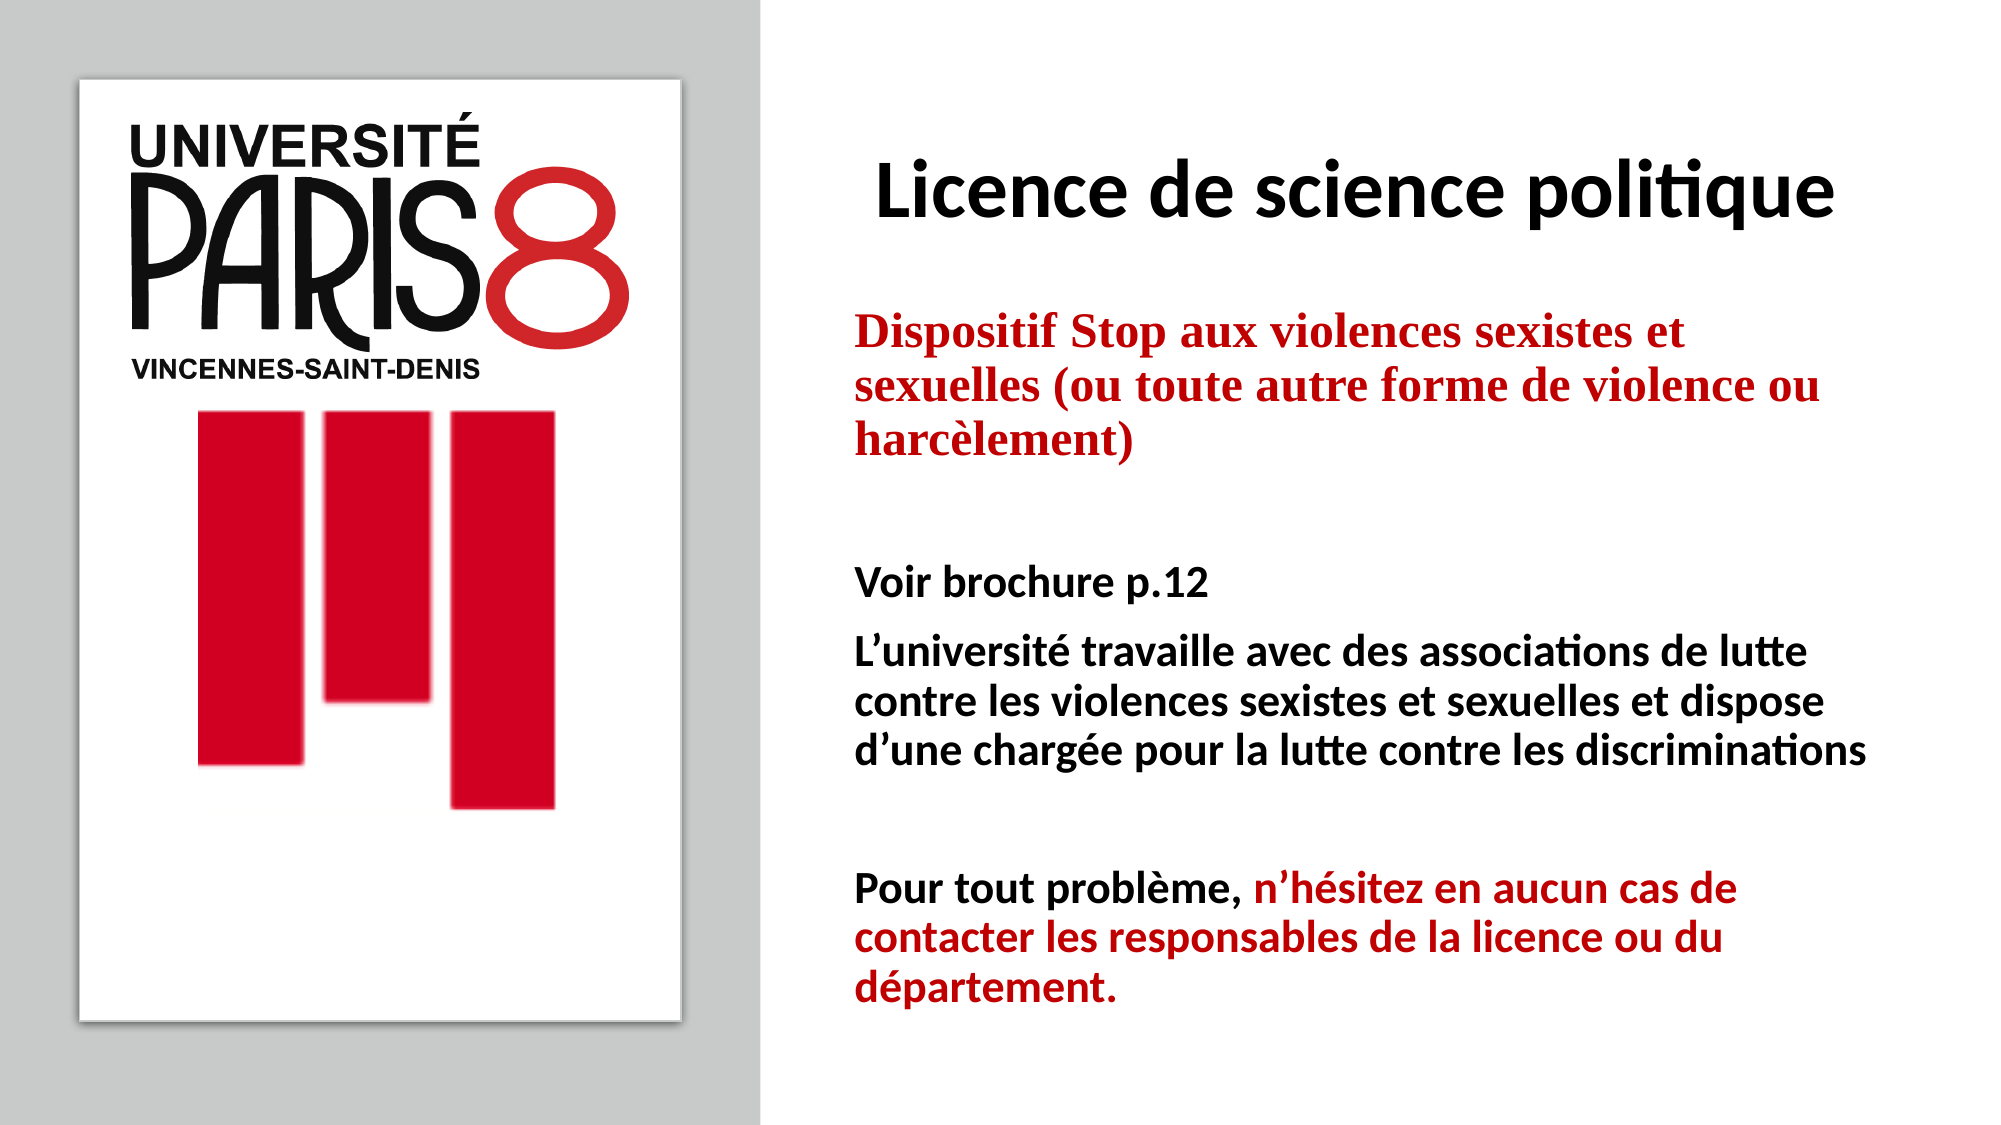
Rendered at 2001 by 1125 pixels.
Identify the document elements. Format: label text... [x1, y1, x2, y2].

text_box [0, 0, 761, 1125]
list Dispositif Stop aux violences sexistes et sexuelles (ou toute autre forme de violence ou harcèlement) Voir brochure p.12 L’université travaille avec des associations de lutte contre les violences sexistes et sexuelles et dispose d’une chargée pour la lutte contre les discriminations Pour tout problème, n’hésitez en aucun cas de contacter les responsables de la licence ou du département. [839, 296, 1893, 1021]
picture [131, 112, 629, 379]
title Licence de science politique [839, 103, 1893, 296]
picture [198, 409, 563, 816]
